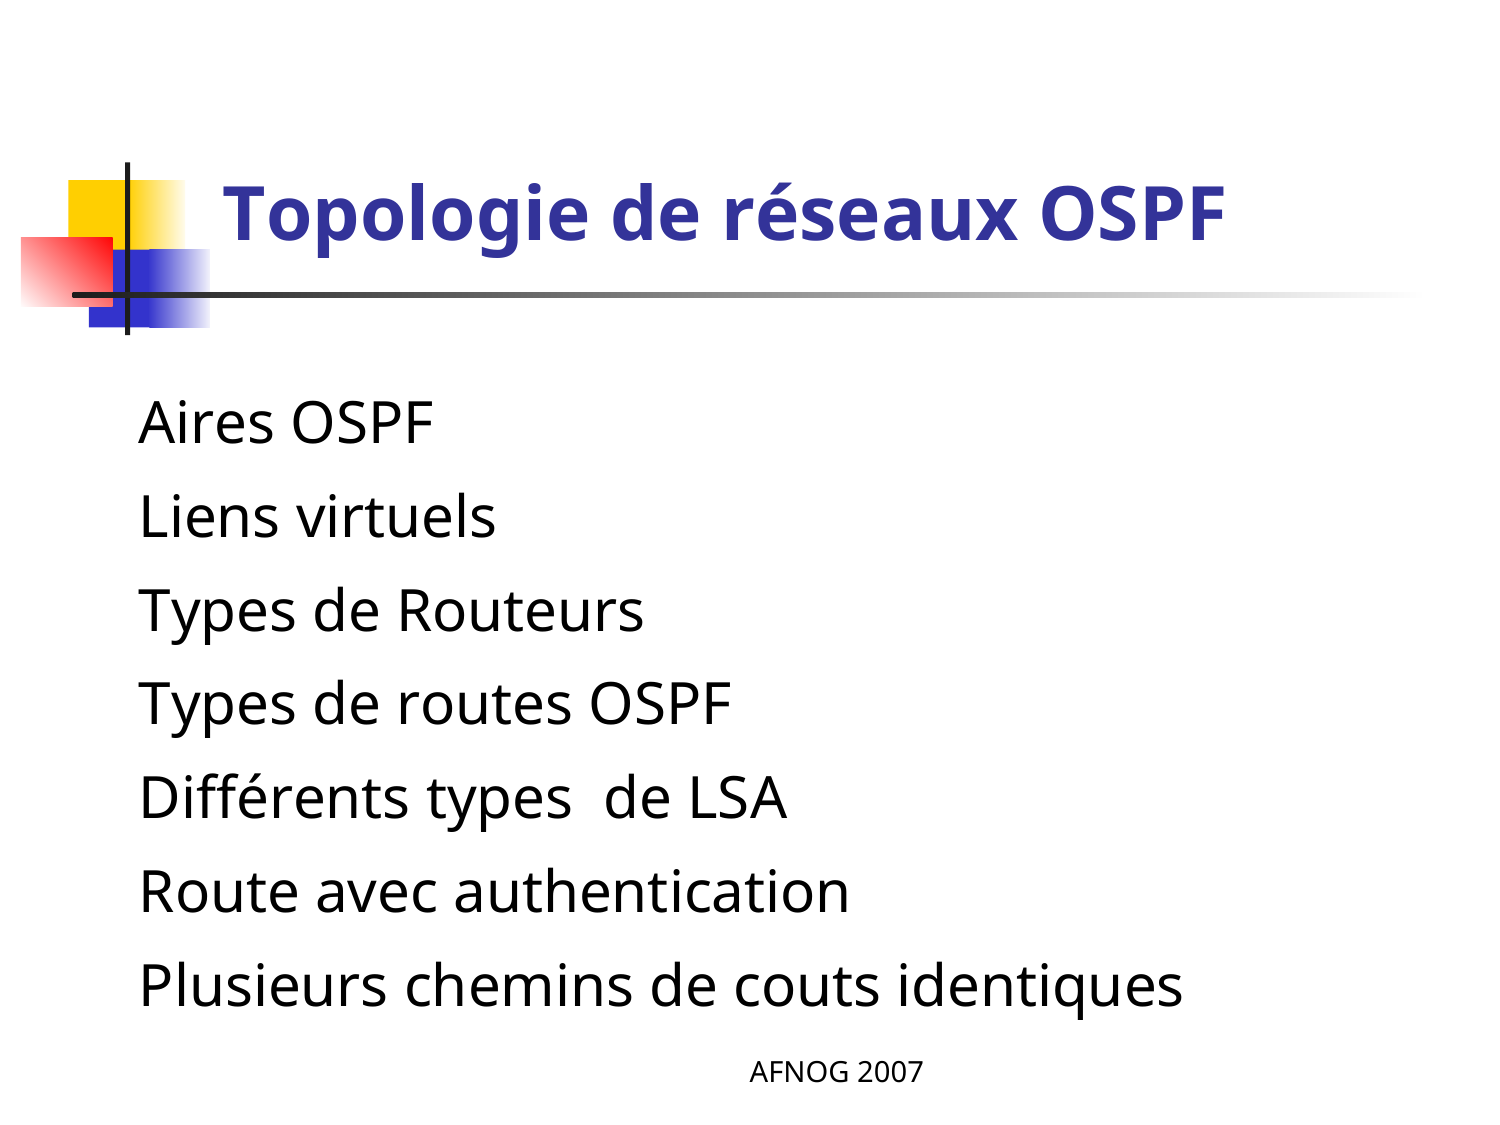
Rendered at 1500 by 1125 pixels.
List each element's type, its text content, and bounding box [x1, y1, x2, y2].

list Aires OSPF Liens virtuels Types de Routeurs Types de routes OSPF Différents types de LSA Route avec authentication Plusieurs chemins de couts identiques [123, 373, 1399, 1049]
title Topologie de réseaux OSPF [188, 35, 1468, 276]
